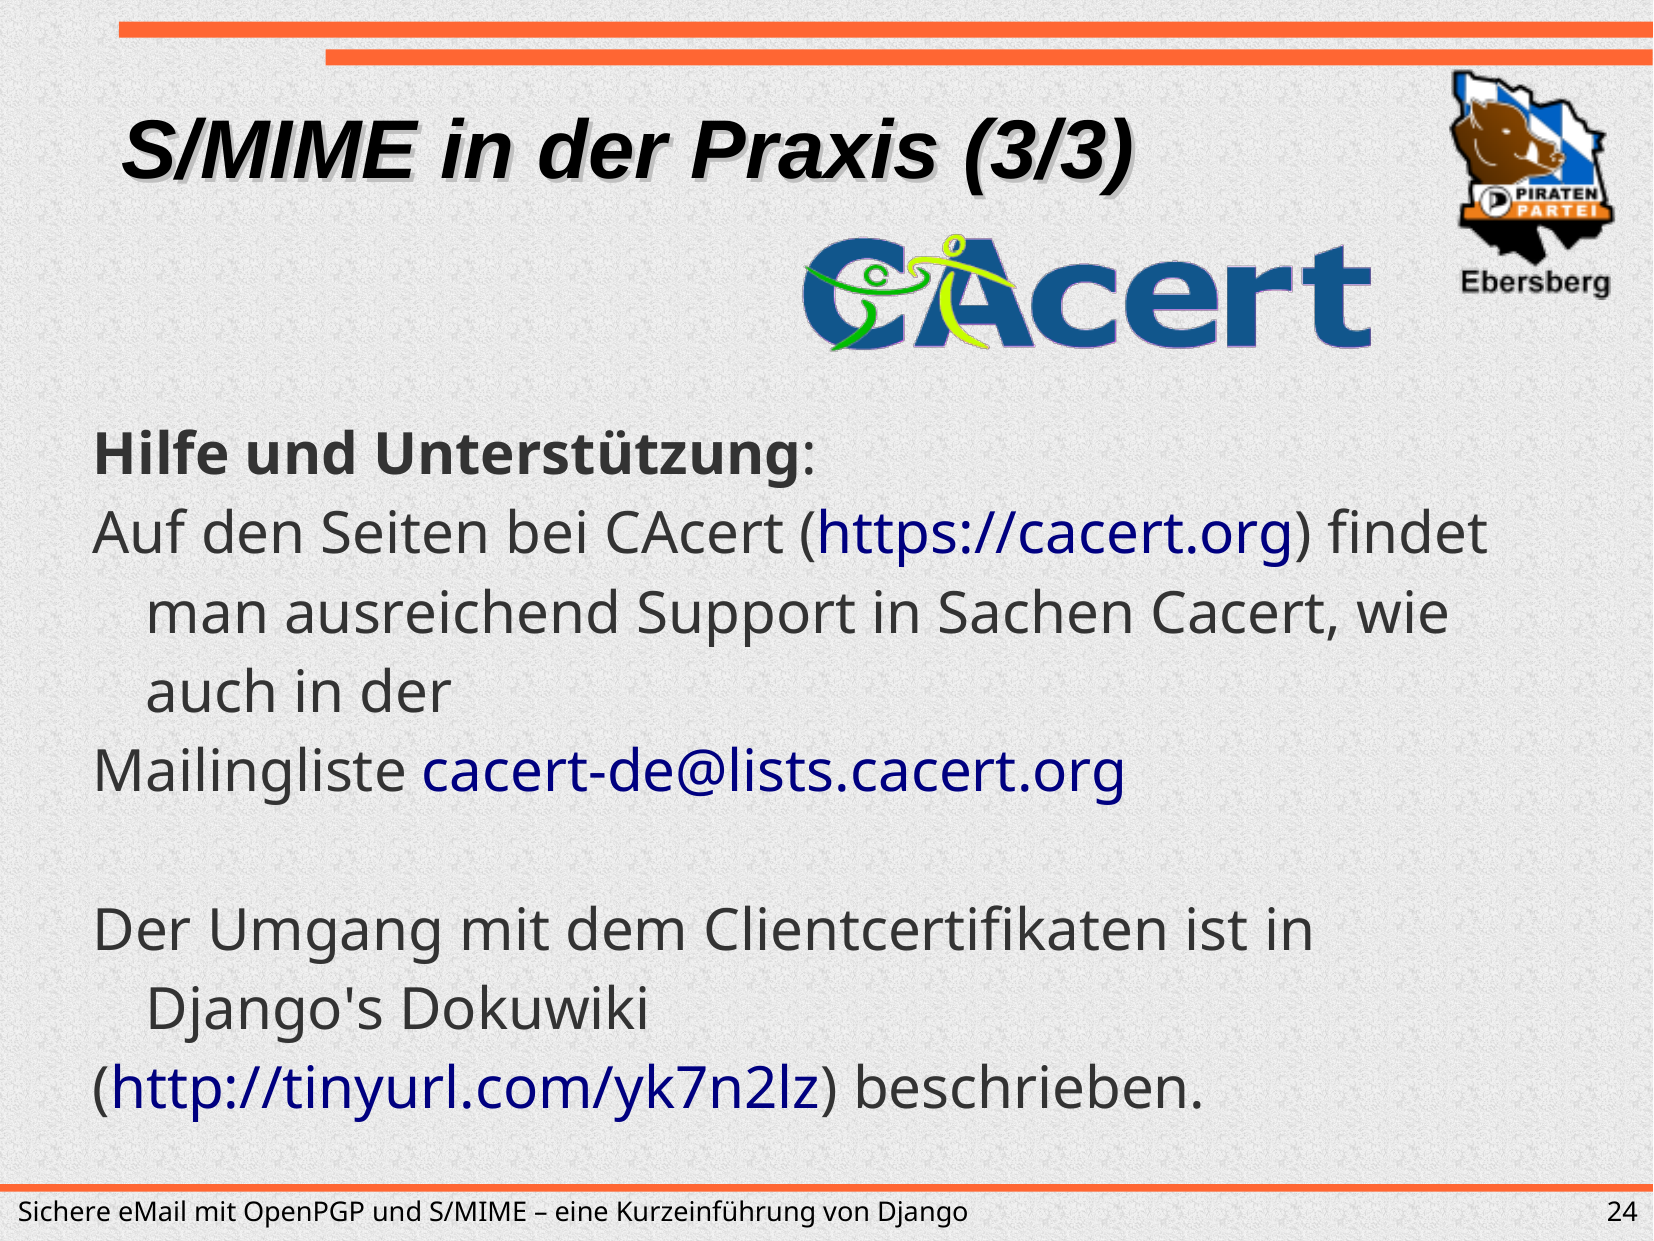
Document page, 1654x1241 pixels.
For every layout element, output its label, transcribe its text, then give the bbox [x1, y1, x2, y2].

list Hilfe und Unterstützung: Auf den Seiten bei CAcert (https://cacert.org) findet man ausreichend Support in Sachen Cacert, wie auch in der Mailingliste cacert-de@lists.cacert.org Der Umgang mit dem Clientcertifikaten ist in Django's Dokuwiki (http://tinyurl.com/yk7n2lz) beschrieben. [75, 412, 1567, 1088]
picture [0, 0, 1654, 1241]
title S/MIME in der Praxis (3/3) [121, 46, 1534, 254]
